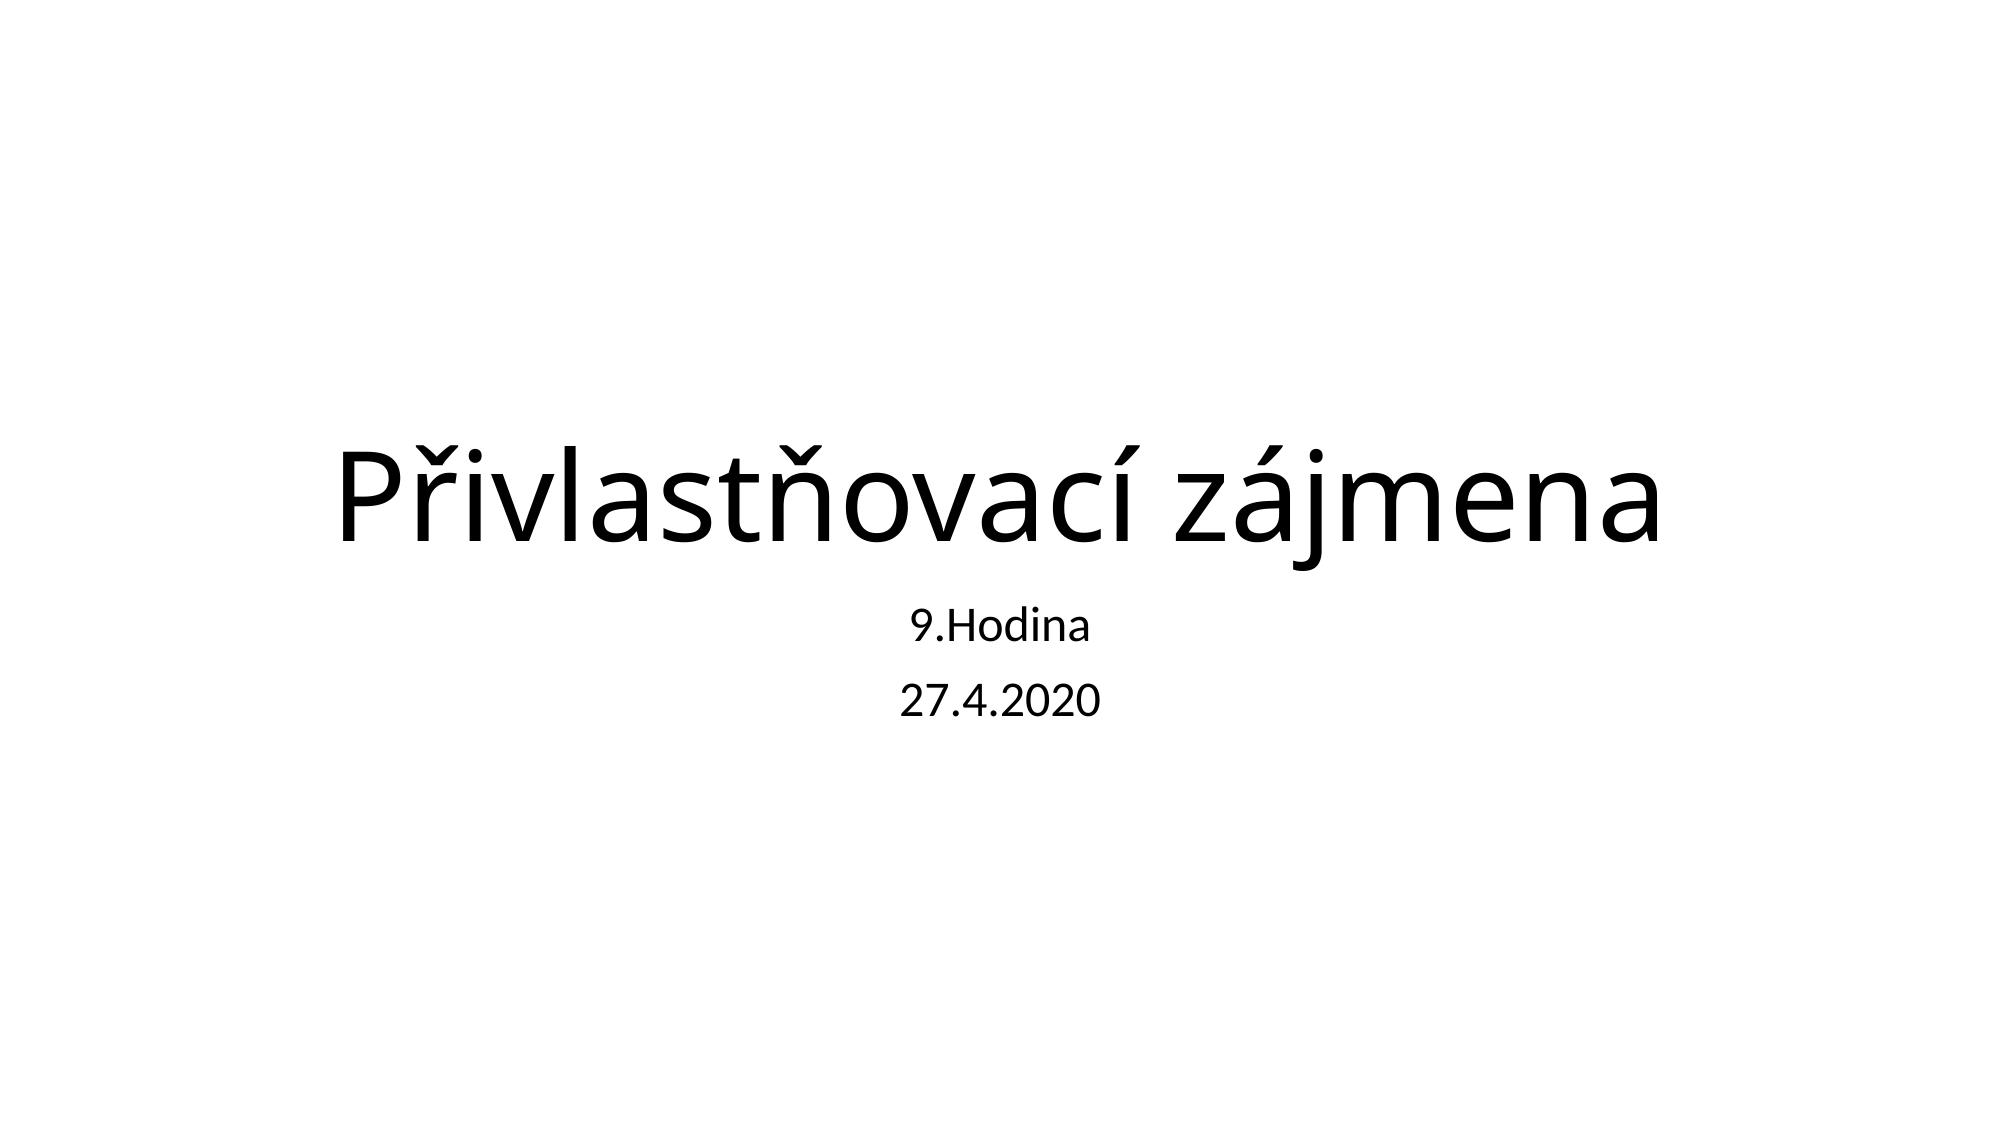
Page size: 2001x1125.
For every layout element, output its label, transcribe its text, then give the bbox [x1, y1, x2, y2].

subtitle 9.Hodina 27.4.2020 [249, 590, 1750, 863]
title Přivlastňovací zájmena [249, 184, 1750, 576]
